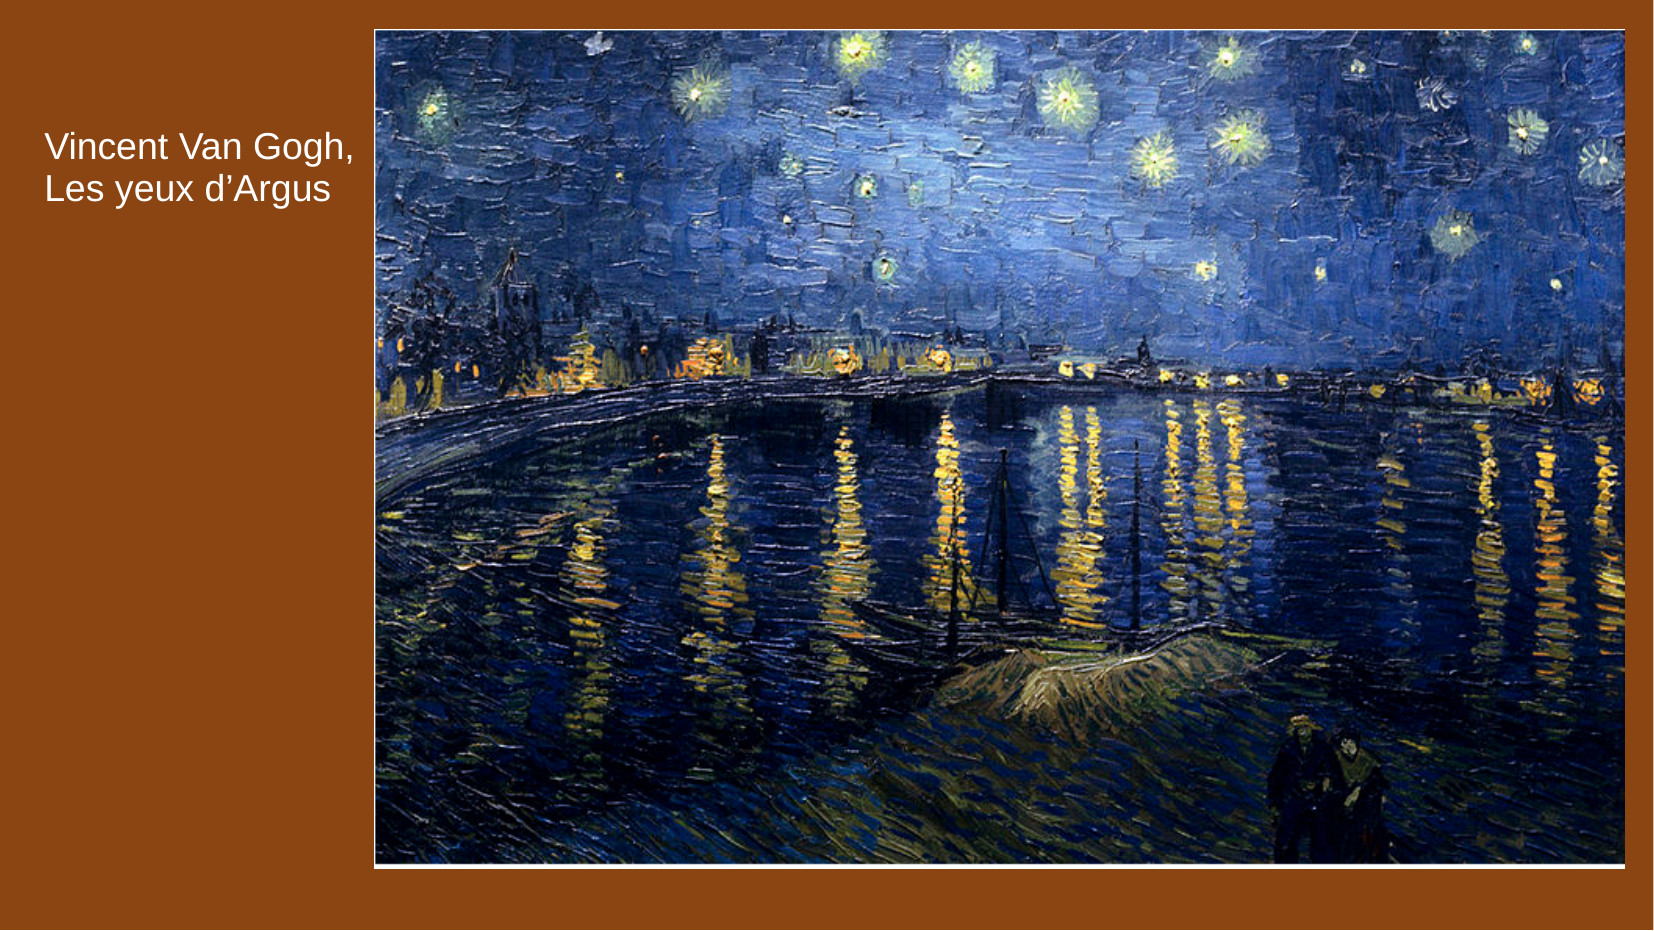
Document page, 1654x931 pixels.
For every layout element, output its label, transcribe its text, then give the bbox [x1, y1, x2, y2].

picture [374, 29, 1625, 869]
text_box Vincent Van Gogh, Les yeux d’Argus [29, 118, 374, 260]
